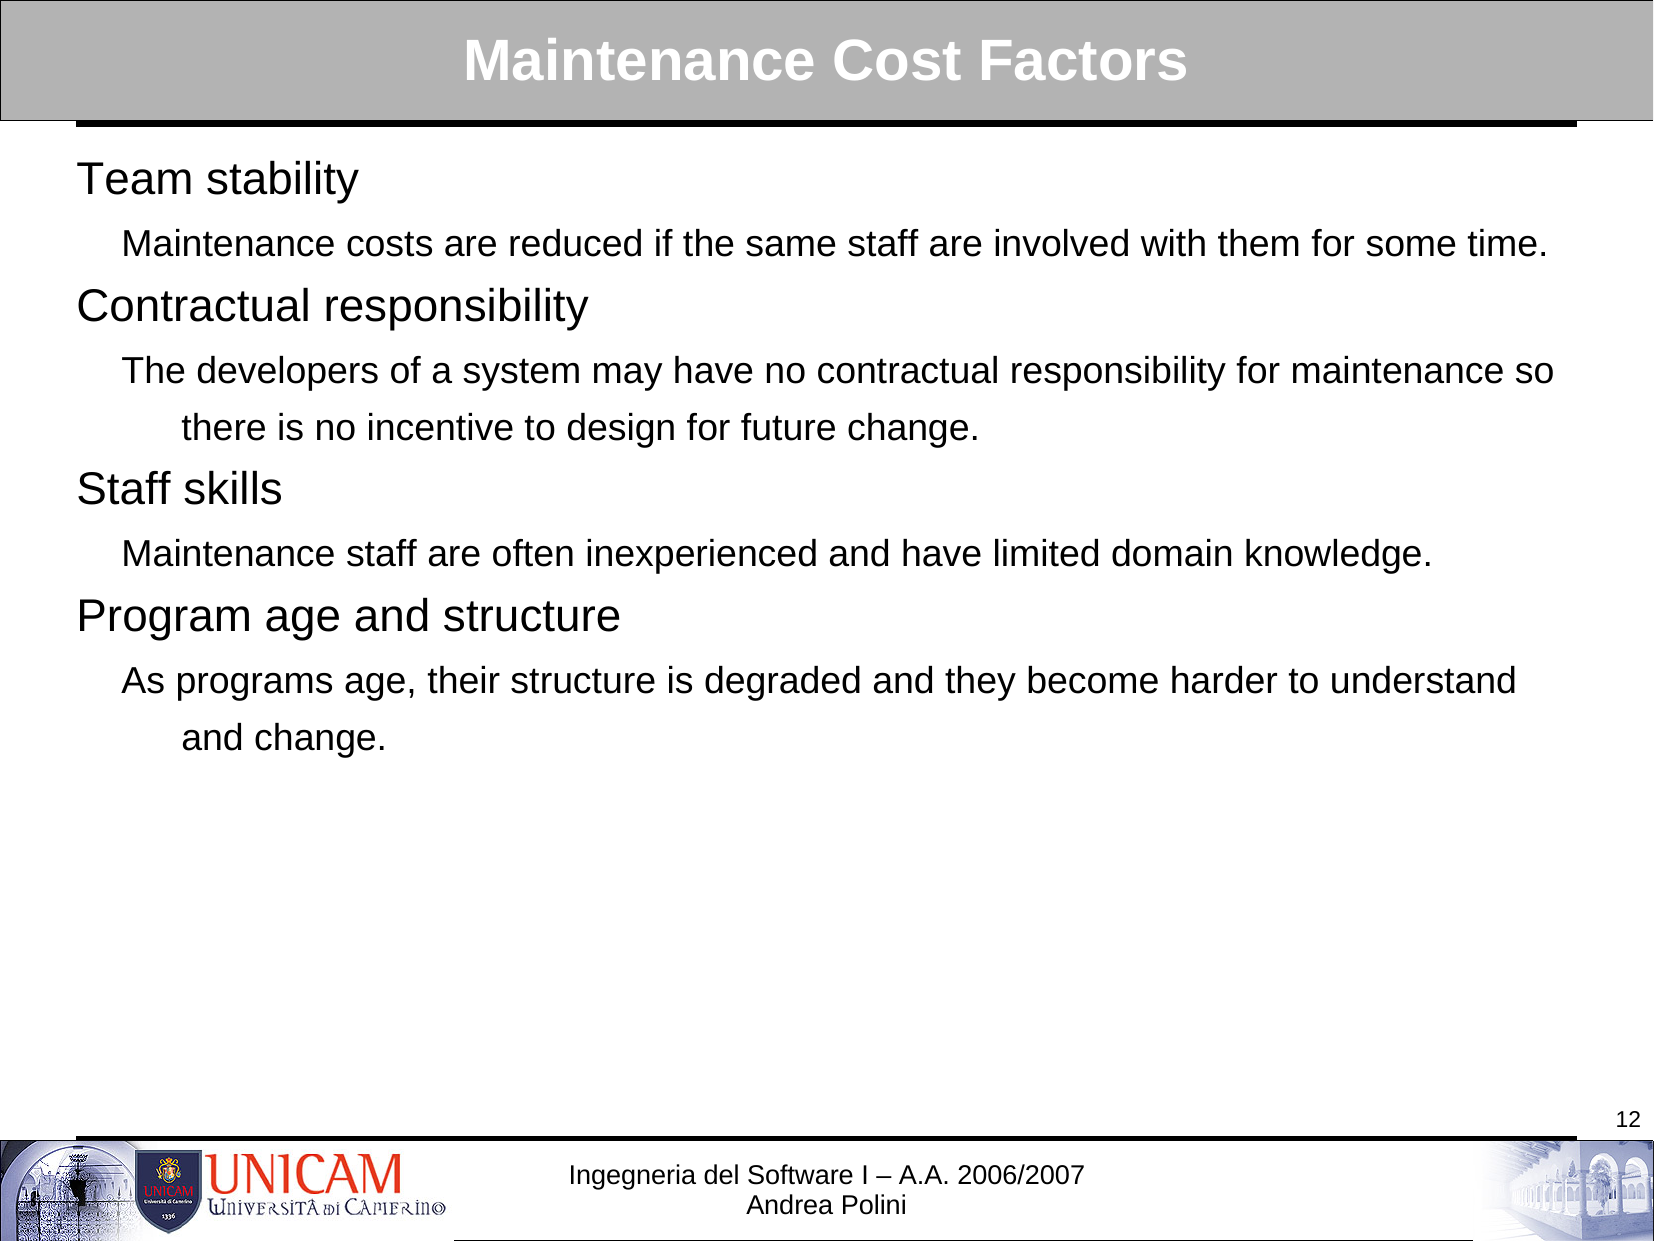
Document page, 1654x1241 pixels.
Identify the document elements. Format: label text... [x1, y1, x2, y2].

list Team stability Maintenance costs are reduced if the same staff are involved with them for some time. Contractual responsibility The developers of a system may have no contractual responsibility for maintenance so there is no incentive to design for future change. Staff skills Maintenance staff are often inexperienced and have limited domain knowledge. Program age and structure As programs age, their structure is degraded and they become harder to understand and change. [76, 152, 1577, 994]
picture [0, 1141, 454, 1241]
title Maintenance Cost Factors [0, 0, 1653, 121]
picture [1473, 1141, 1654, 1241]
